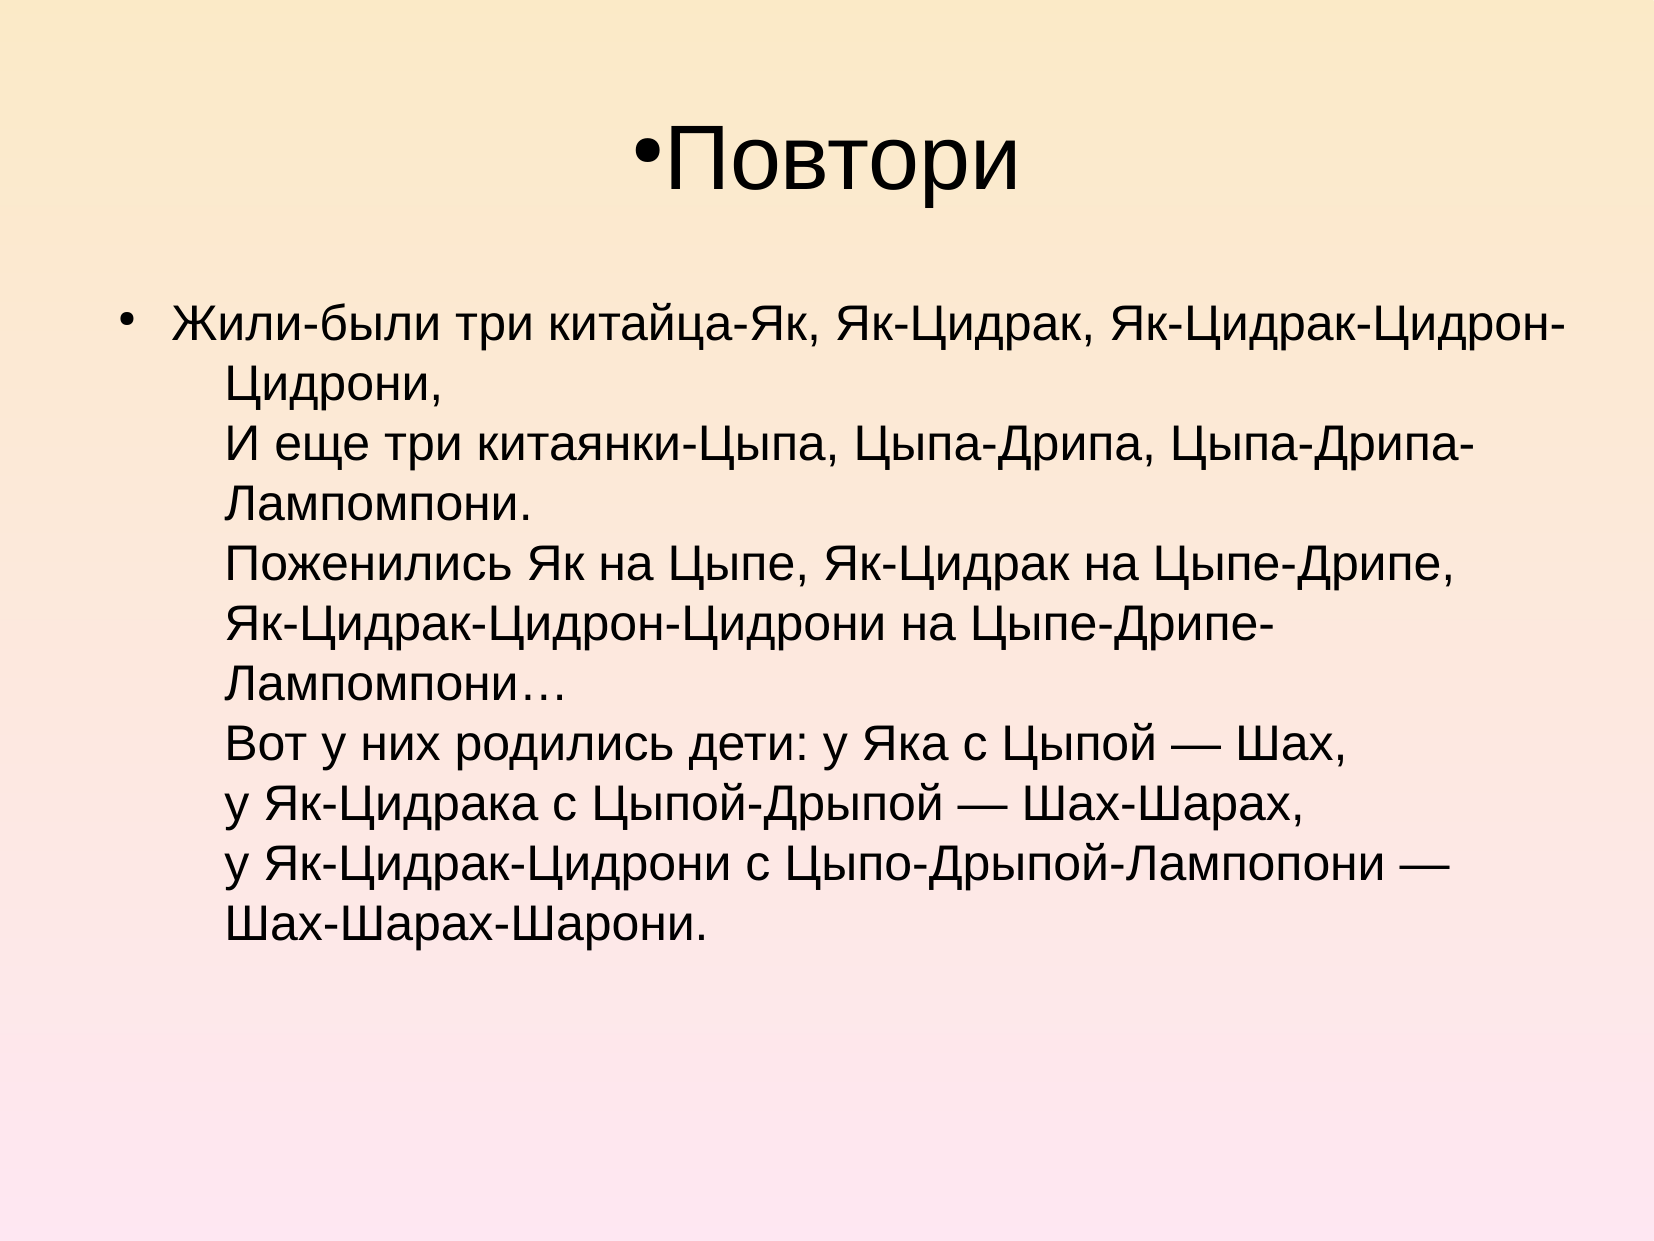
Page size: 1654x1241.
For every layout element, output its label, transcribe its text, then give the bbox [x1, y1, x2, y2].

list Жили-были три китайца-Як, Як-Цидрак, Як-Цидрак-Цидрон-Цидрони, И еще три китаянки-Цыпа, Цыпа-Дрипа, Цыпа-Дрипа-Лампомпони. Поженились Як на Цыпе, Як-Цидрак на Цыпе-Дрипе, Як-Цидрак-Цидрон-Цидрони на Цыпе-Дрипе-Лампомпони… Вот у них родились дети: у Яка с Цыпой — Шах, у Як-Цидрака с Цыпой-Дрыпой — Шах-Шарах, у Як-Цидрак-Цидрони с Цыпо-Дрыпой-Лампопони — Шах-Шарах-Шарони. [82, 290, 1571, 1109]
title Повтори [82, 49, 1571, 257]
